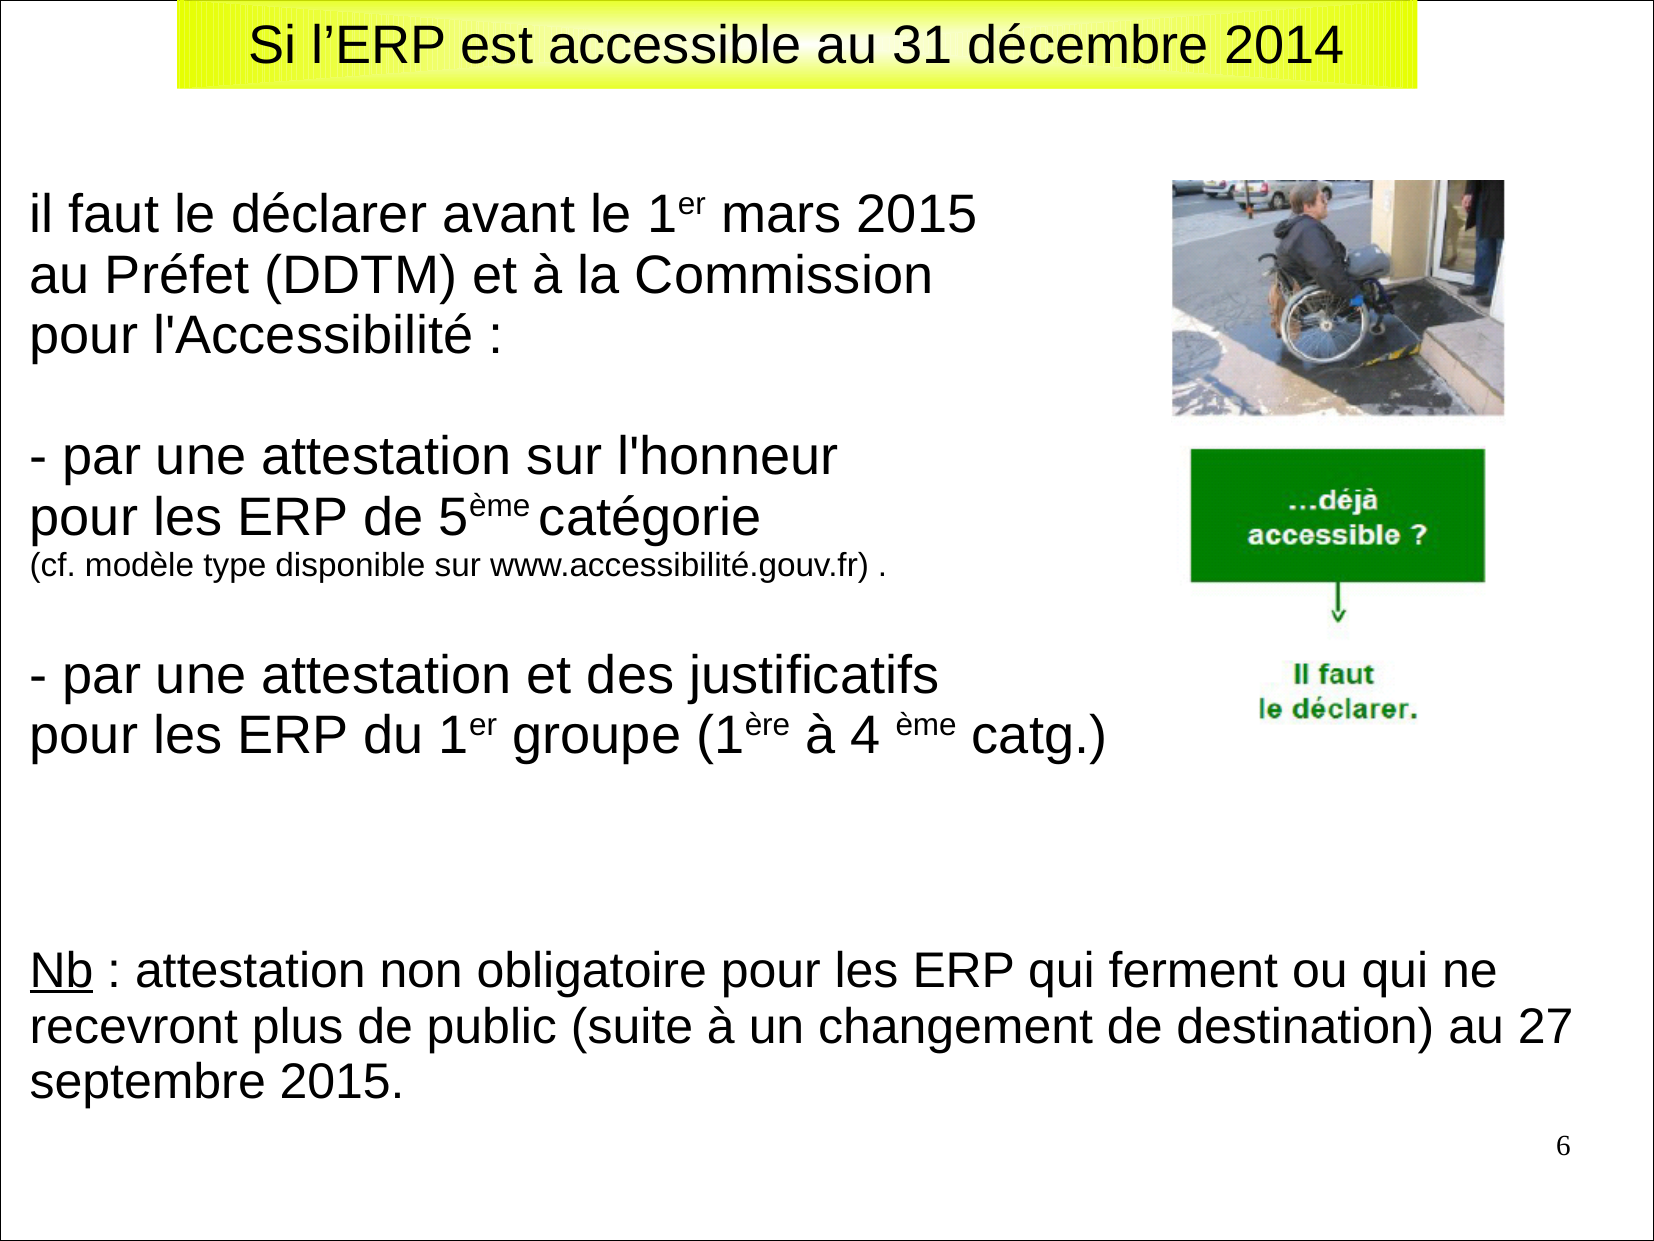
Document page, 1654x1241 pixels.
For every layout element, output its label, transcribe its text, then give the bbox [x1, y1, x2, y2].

picture [1171, 180, 1506, 739]
title Si l’ERP est accessible au 31 décembre 2014 [177, 0, 1418, 89]
title il faut le déclarer avant le 1er mars 2015 au Préfet (DDTM) et à la Commission pour l'Accessibilité : - par une attestation sur l'honneur pour les ERP de 5ème catégorie (cf. modèle type disponible sur www.accessibilité.gouv.fr) . - par une attestation et des justificatifs pour les ERP du 1er groupe (1ère à 4 ème catg.) Nb : attestation non obligatoire pour les ERP qui ferment ou qui ne recevront plus de public (suite à un changement de destination) au 27 septembre 2015. [29, 0, 1595, 1241]
